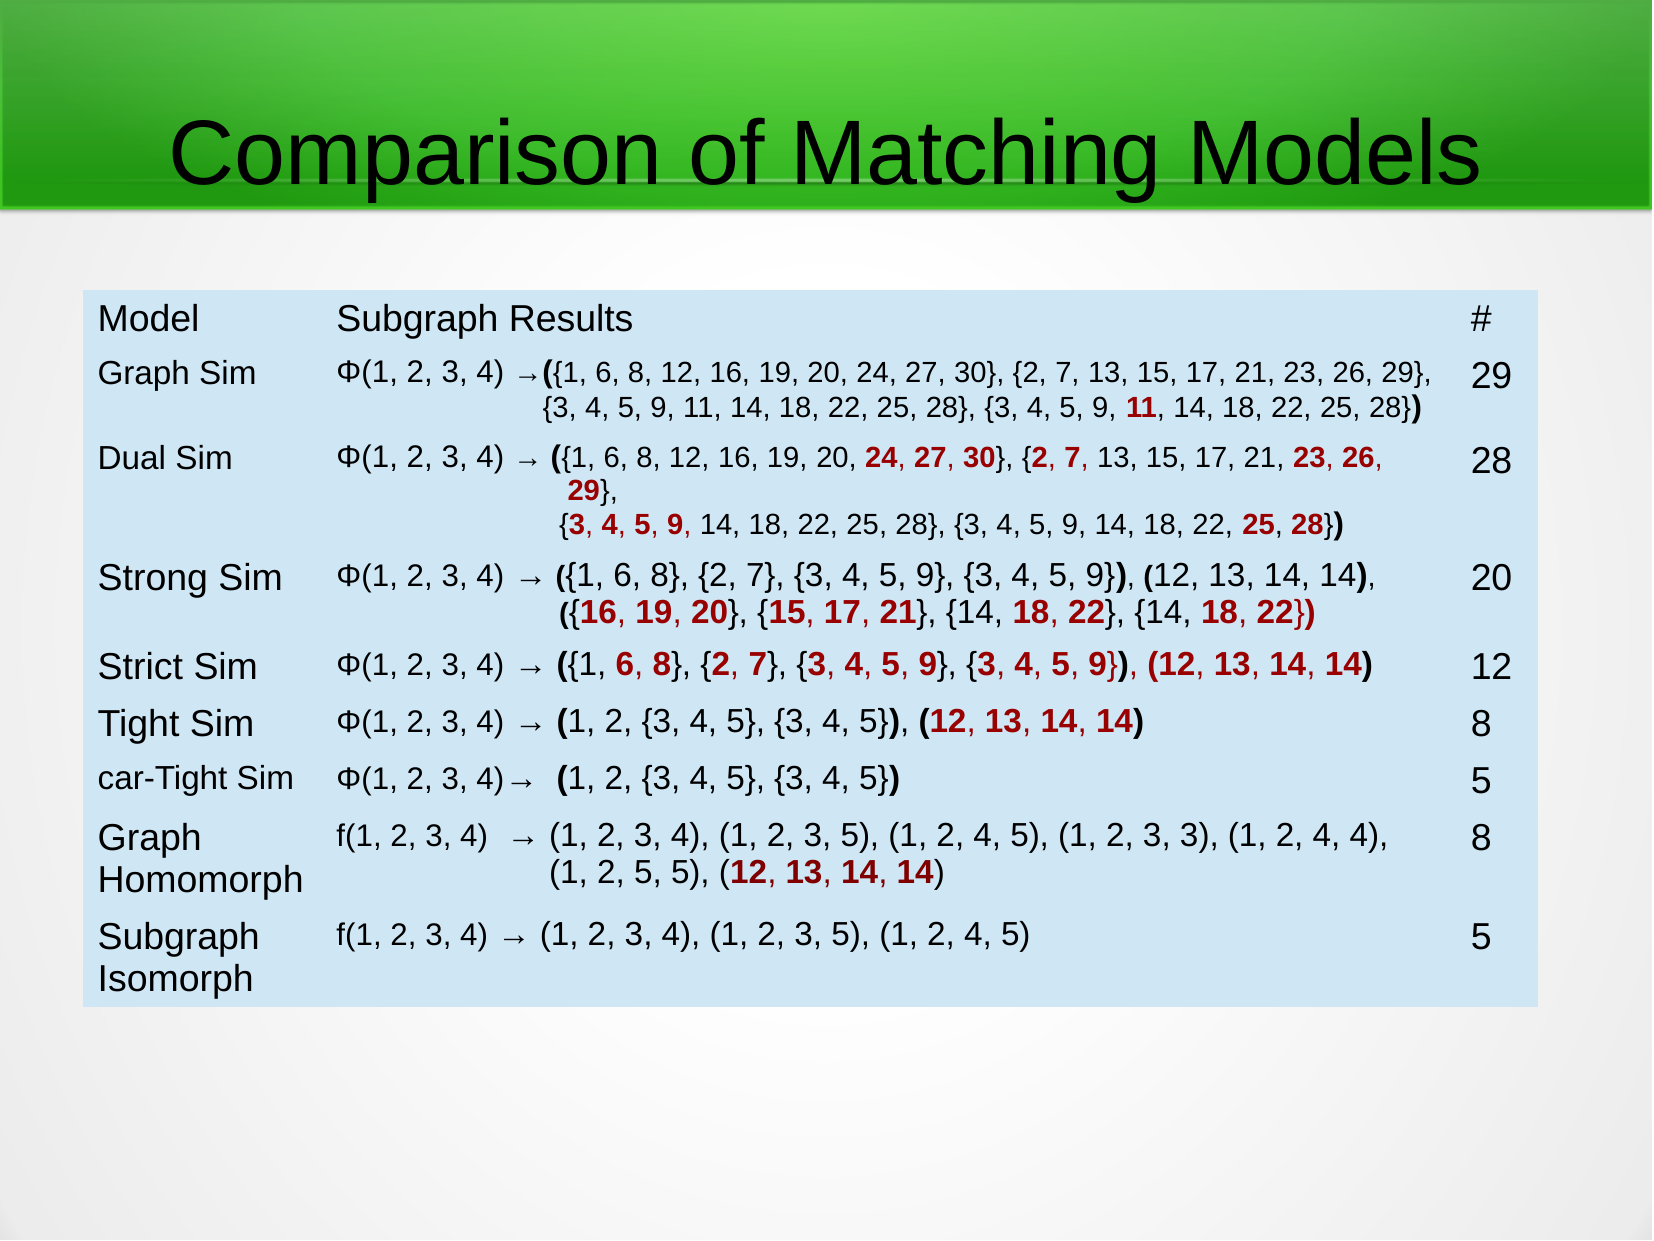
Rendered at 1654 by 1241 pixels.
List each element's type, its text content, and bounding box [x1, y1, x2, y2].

table_cell Tight Sim [83, 695, 321, 752]
table_cell f(1, 2, 3, 4) → (1, 2, 3, 4), (1, 2, 3, 5), (1, 2, 4, 5) [321, 908, 1456, 1007]
table_cell 8 [1456, 809, 1538, 908]
table_cell car-Tight Sim [83, 752, 321, 809]
table_cell 5 [1456, 752, 1538, 809]
table_cell Φ(1, 2, 3, 4) → ({1, 6, 8}, {2, 7}, {3, 4, 5, 9}, {3, 4, 5, 9}), (12, 13, 14, 14) [321, 638, 1456, 695]
table_cell 29 [1456, 347, 1538, 432]
table_cell Dual Sim [83, 432, 321, 549]
table_cell Φ(1, 2, 3, 4) → ({1, 6, 8, 12, 16, 19, 20, 24, 27, 30}, {2, 7, 13, 15, 17, 21, 23, 26, 29}, {3, 4, 5, 9, 14, 18, 22, 25, 28}, {3, 4, 5, 9, 14, 18, 22, 25, 28}) [321, 432, 1456, 549]
table_cell Strong Sim [83, 549, 321, 638]
table_cell 8 [1456, 695, 1538, 752]
title Comparison of Matching Models [82, 49, 1571, 257]
table_cell Graph Homomorph [83, 809, 321, 908]
table_cell Subgraph Isomorph [83, 908, 321, 1007]
table_cell Φ(1, 2, 3, 4) → (1, 2, {3, 4, 5}, {3, 4, 5}), (12, 13, 14, 14) [321, 695, 1456, 752]
table_cell Φ(1, 2, 3, 4)→ (1, 2, {3, 4, 5}, {3, 4, 5}) [321, 752, 1456, 809]
table_cell 20 [1456, 549, 1538, 638]
table_header Model [83, 290, 321, 347]
table_header Subgraph Results [321, 290, 1456, 347]
table_cell Φ(1, 2, 3, 4) →({1, 6, 8, 12, 16, 19, 20, 24, 27, 30}, {2, 7, 13, 15, 17, 21, 23, 26, 29}, {3, 4, 5, 9, 11, 14, 18, 22, 25, 28}, {3, 4, 5, 9, 11, 14, 18, 22, 25, 28}) [321, 347, 1456, 432]
table_cell 12 [1456, 638, 1538, 695]
table_cell 5 [1456, 908, 1538, 1007]
table_cell f(1, 2, 3, 4) → (1, 2, 3, 4), (1, 2, 3, 5), (1, 2, 4, 5), (1, 2, 3, 3), (1, 2, 4, 4), (1, 2, 5, 5), (12, 13, 14, 14) [321, 809, 1456, 908]
table_cell 28 [1456, 432, 1538, 549]
table_cell Graph Sim [83, 347, 321, 432]
table_cell Strict Sim [83, 638, 321, 695]
table_cell Φ(1, 2, 3, 4) → ({1, 6, 8}, {2, 7}, {3, 4, 5, 9}, {3, 4, 5, 9}), (12, 13, 14, 14), ({16, 19, 20}, {15, 17, 21}, {14, 18, 22}, {14, 18, 22}) [321, 549, 1456, 638]
table_header # [1456, 290, 1538, 347]
